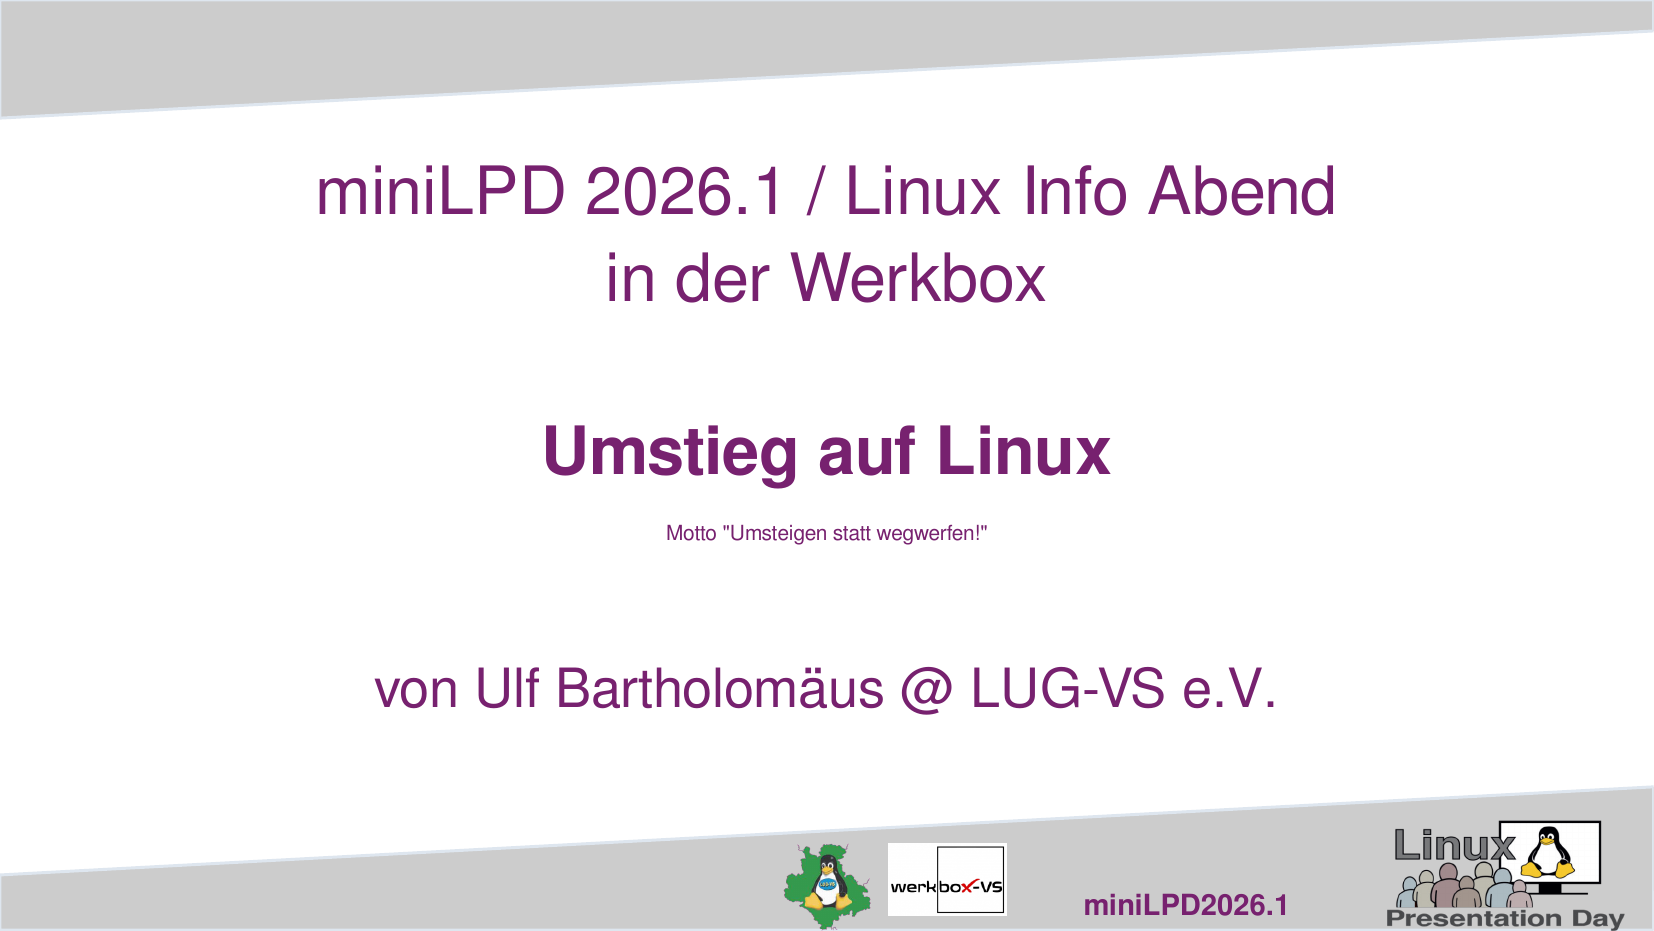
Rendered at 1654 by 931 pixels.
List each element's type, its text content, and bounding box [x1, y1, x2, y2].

picture [888, 843, 1007, 916]
subtitle miniLPD 2026.1 / Linux Info Abend in der Werkbox Umstieg auf Linux Motto "Umsteigen statt wegwerfen!" von Ulf Bartholomäus @ LUG-VS e.V. [85, 147, 1569, 725]
picture [1387, 820, 1625, 931]
picture [781, 841, 873, 931]
